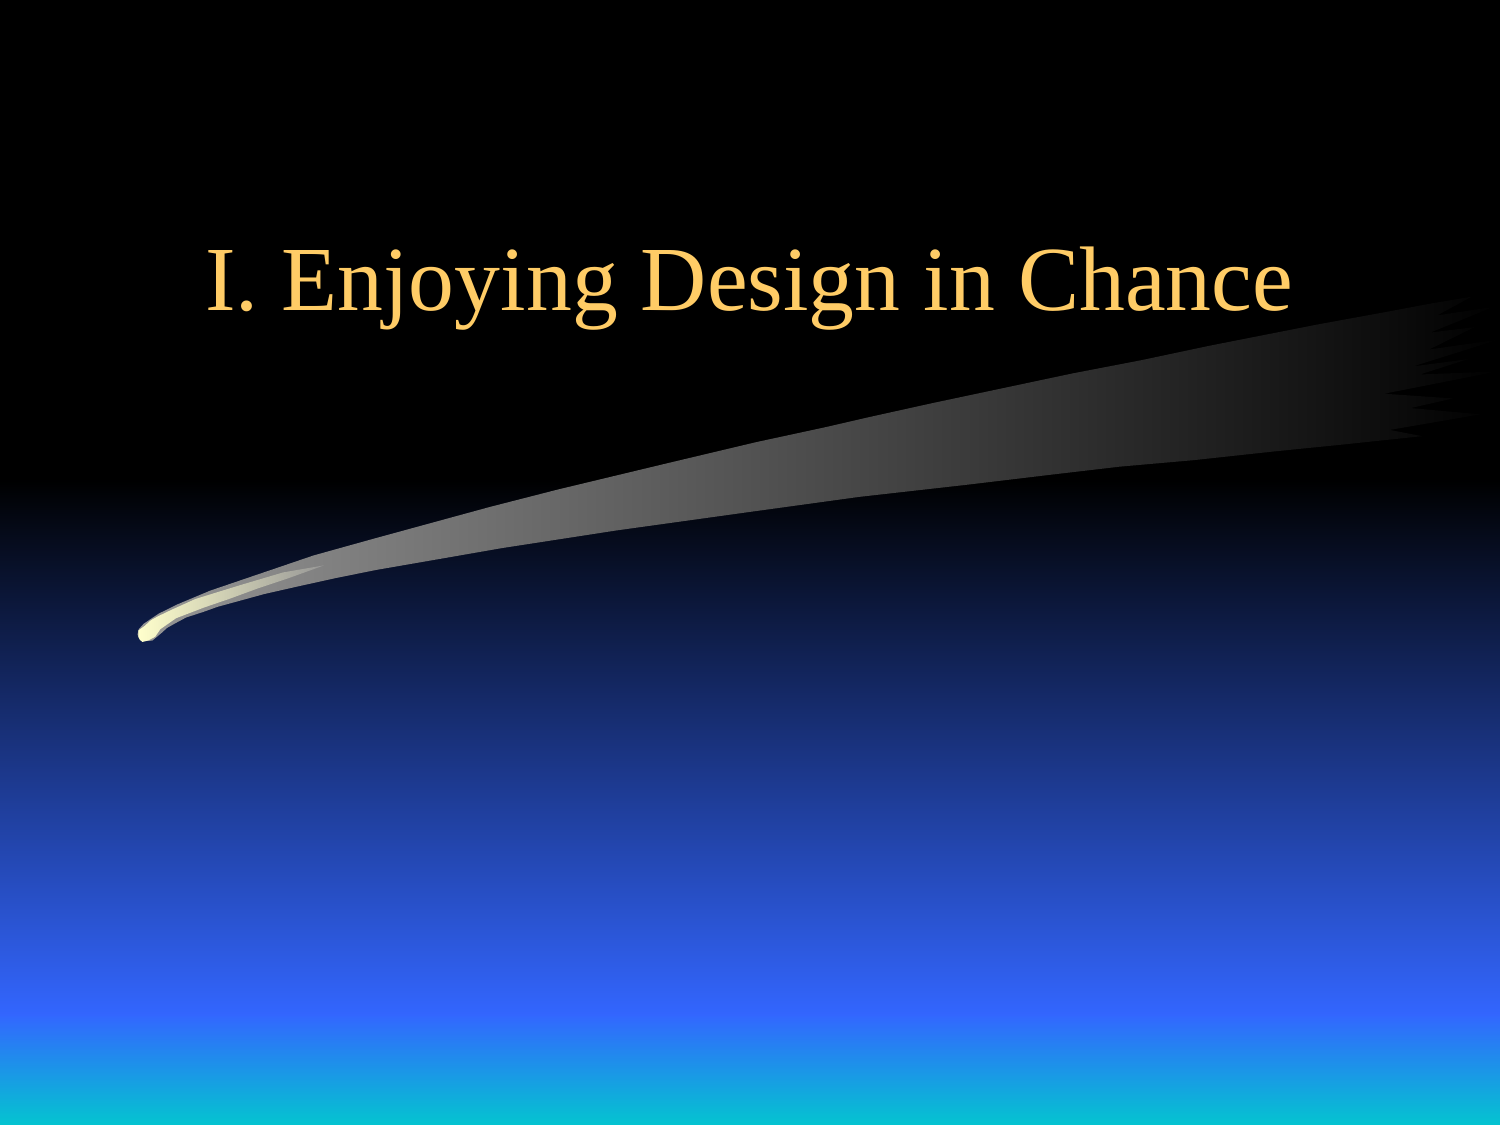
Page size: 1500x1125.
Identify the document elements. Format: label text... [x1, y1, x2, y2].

title I. Enjoying Design in Chance [112, 185, 1388, 374]
